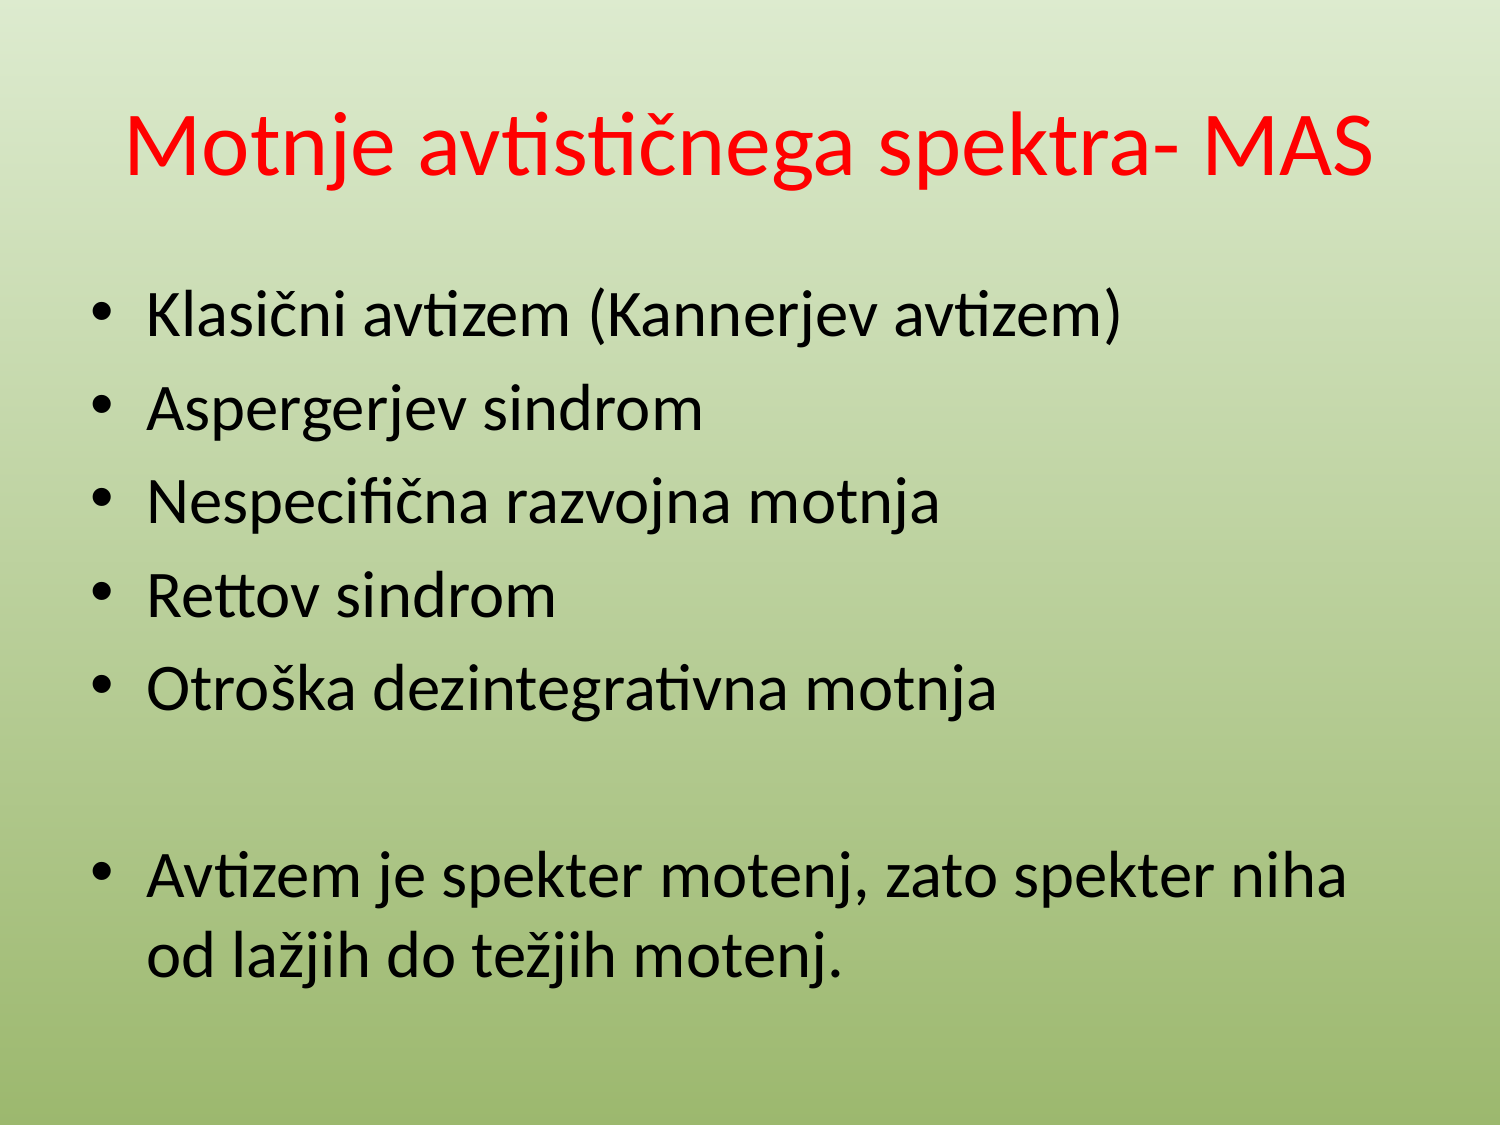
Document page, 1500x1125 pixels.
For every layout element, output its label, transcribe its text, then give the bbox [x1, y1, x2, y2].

title Motnje avtističnega spektra- MAS [75, 45, 1425, 233]
list Klasični avtizem (Kannerjev avtizem) Aspergerjev sindrom Nespecifična razvojna motnja Rettov sindrom Otroška dezintegrativna motnja Avtizem je spekter motenj, zato spekter niha od lažjih do težjih motenj. [75, 262, 1425, 1005]
